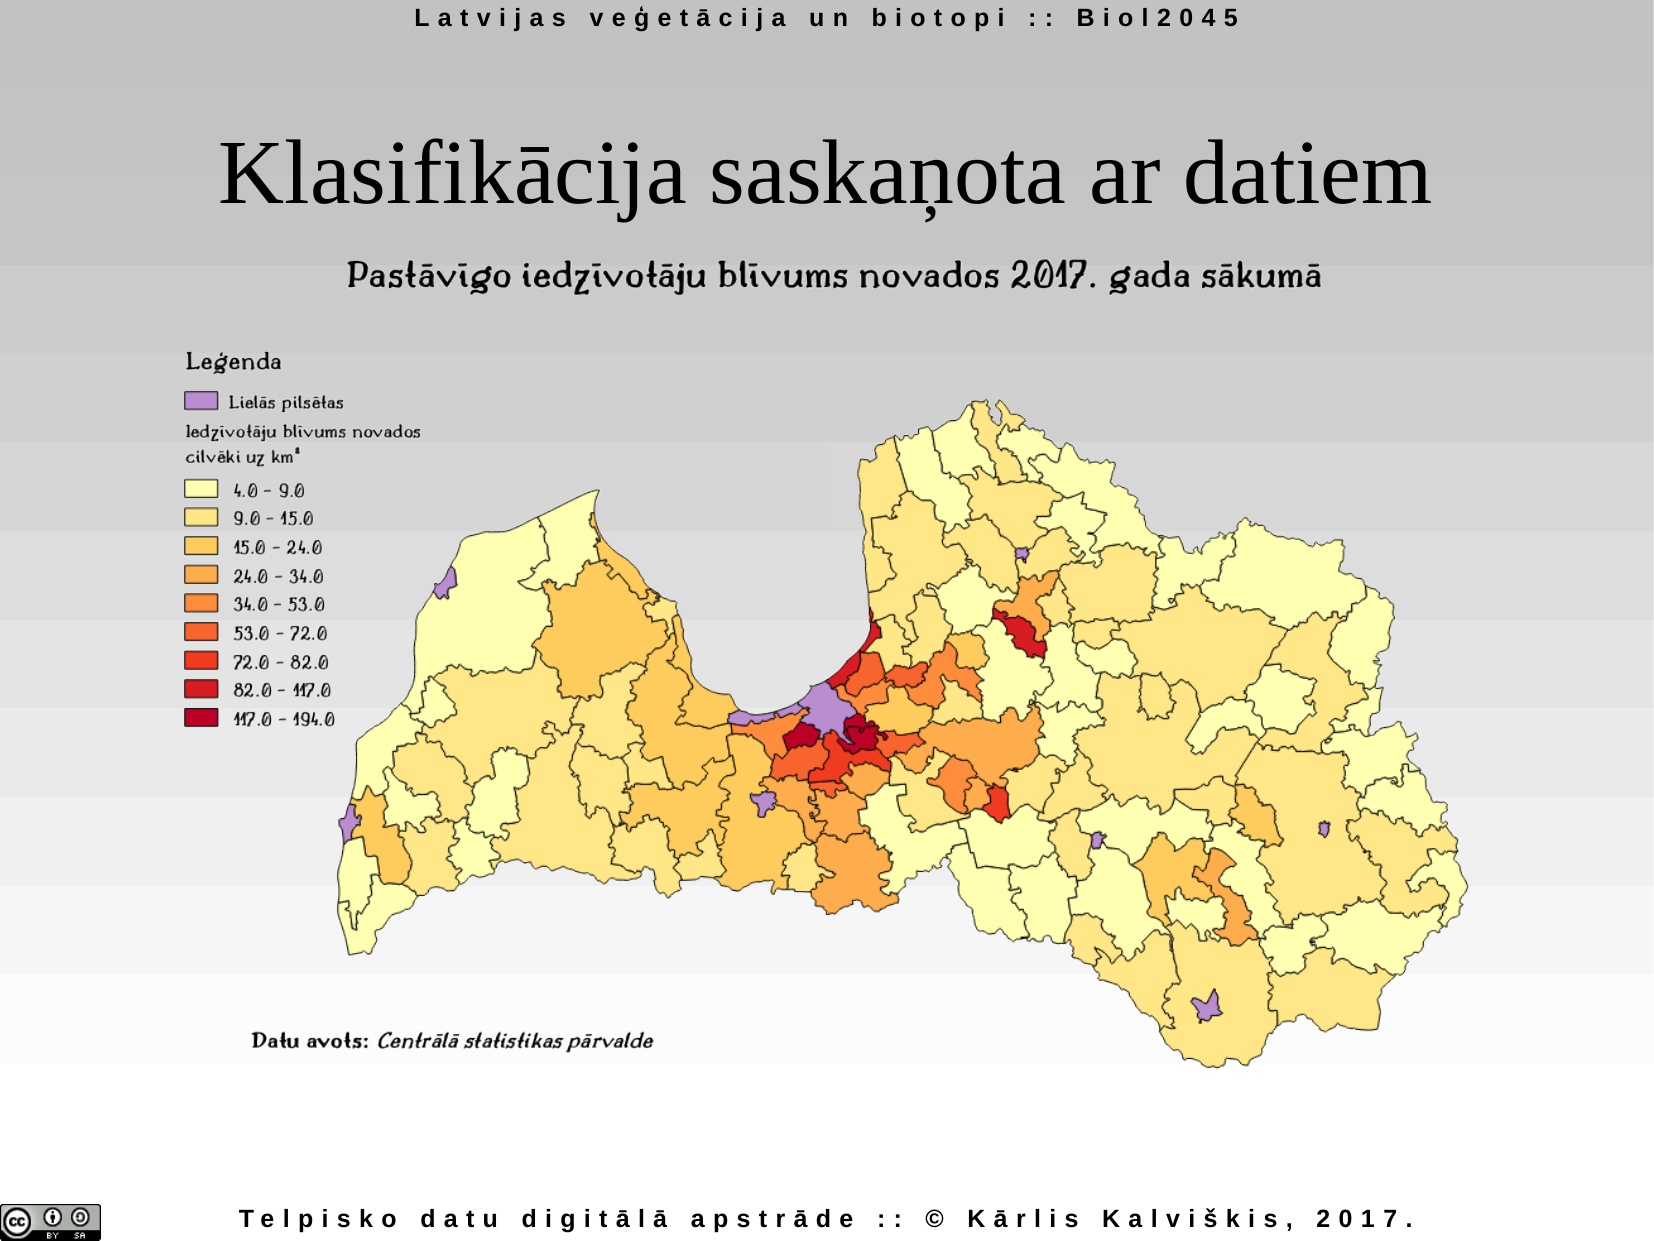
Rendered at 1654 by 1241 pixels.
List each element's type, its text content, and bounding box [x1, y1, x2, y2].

picture [0, 0, 1654, 1241]
title Klasifikācija saskaņota ar datiem [29, 49, 1625, 296]
